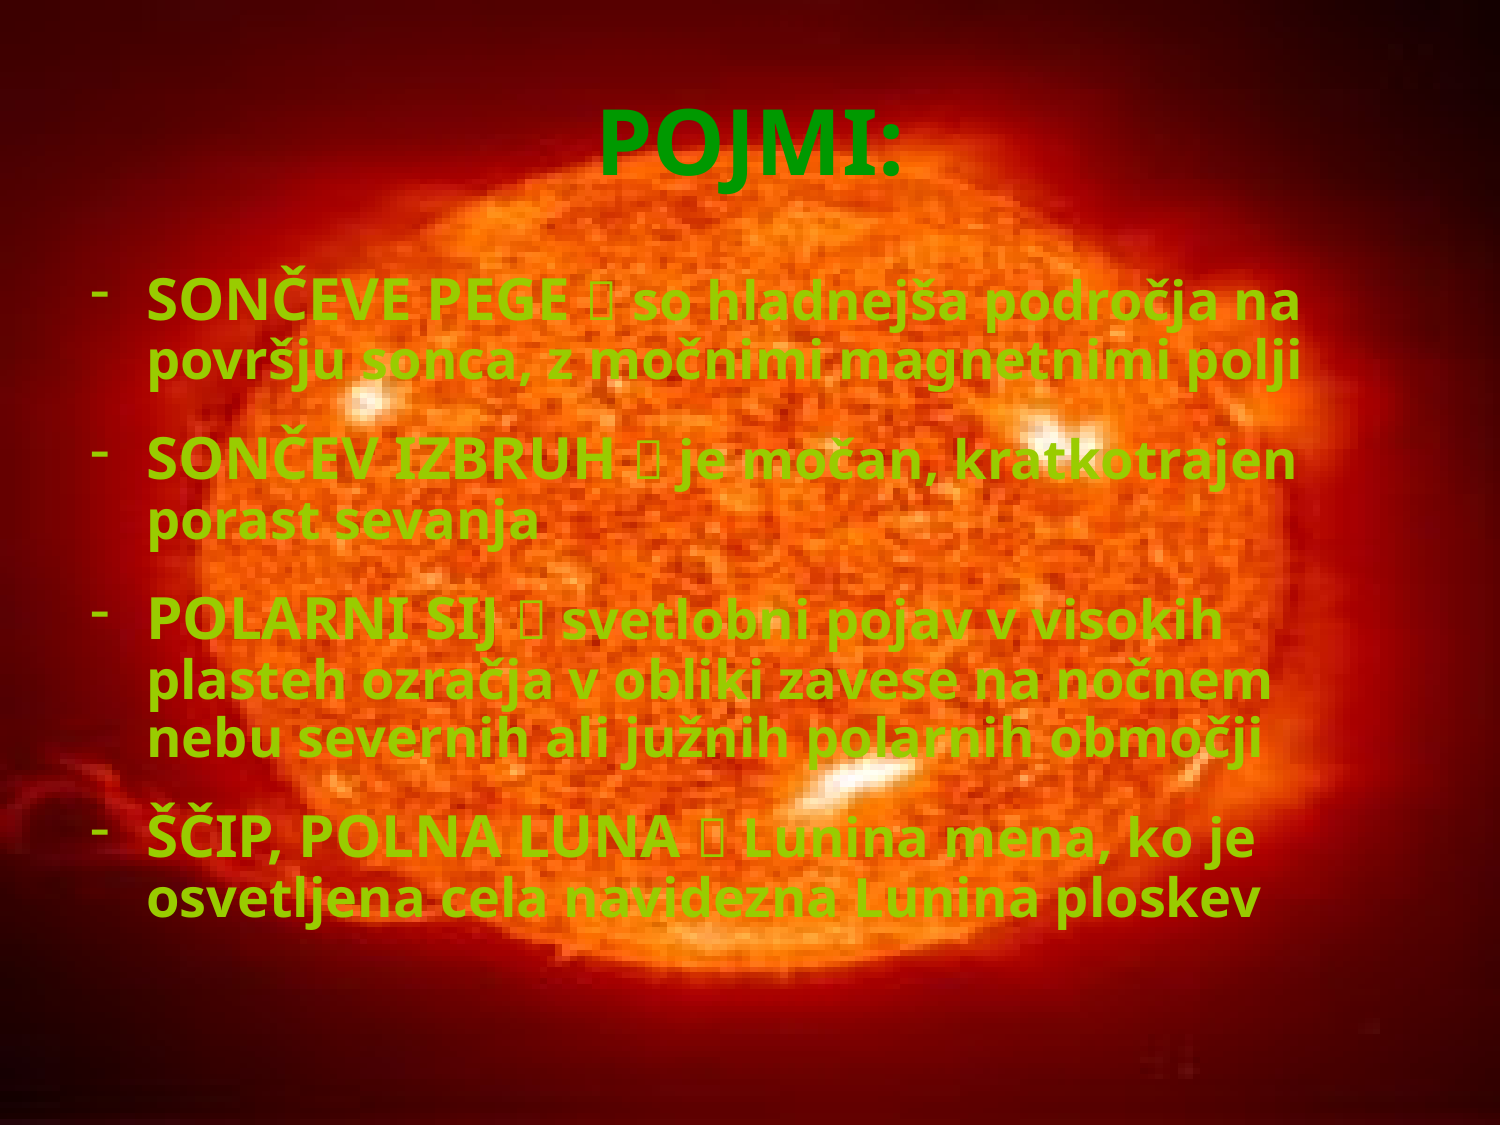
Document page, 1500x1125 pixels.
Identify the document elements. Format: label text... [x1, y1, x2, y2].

title POJMI: [75, 45, 1425, 233]
picture [0, 0, 1500, 1125]
list SONČEVE PEGE  so hladnejša področja na površju sonca, z močnimi magnetnimi polji SONČEV IZBRUH  je močan, kratkotrajen porast sevanja POLARNI SIJ  svetlobni pojav v visokih plasteh ozračja v obliki zavese na nočnem nebu severnih ali južnih polarnih območji ŠČIP, POLNA LUNA  Lunina mena, ko je osvetljena cela navidezna Lunina ploskev [75, 262, 1425, 1005]
